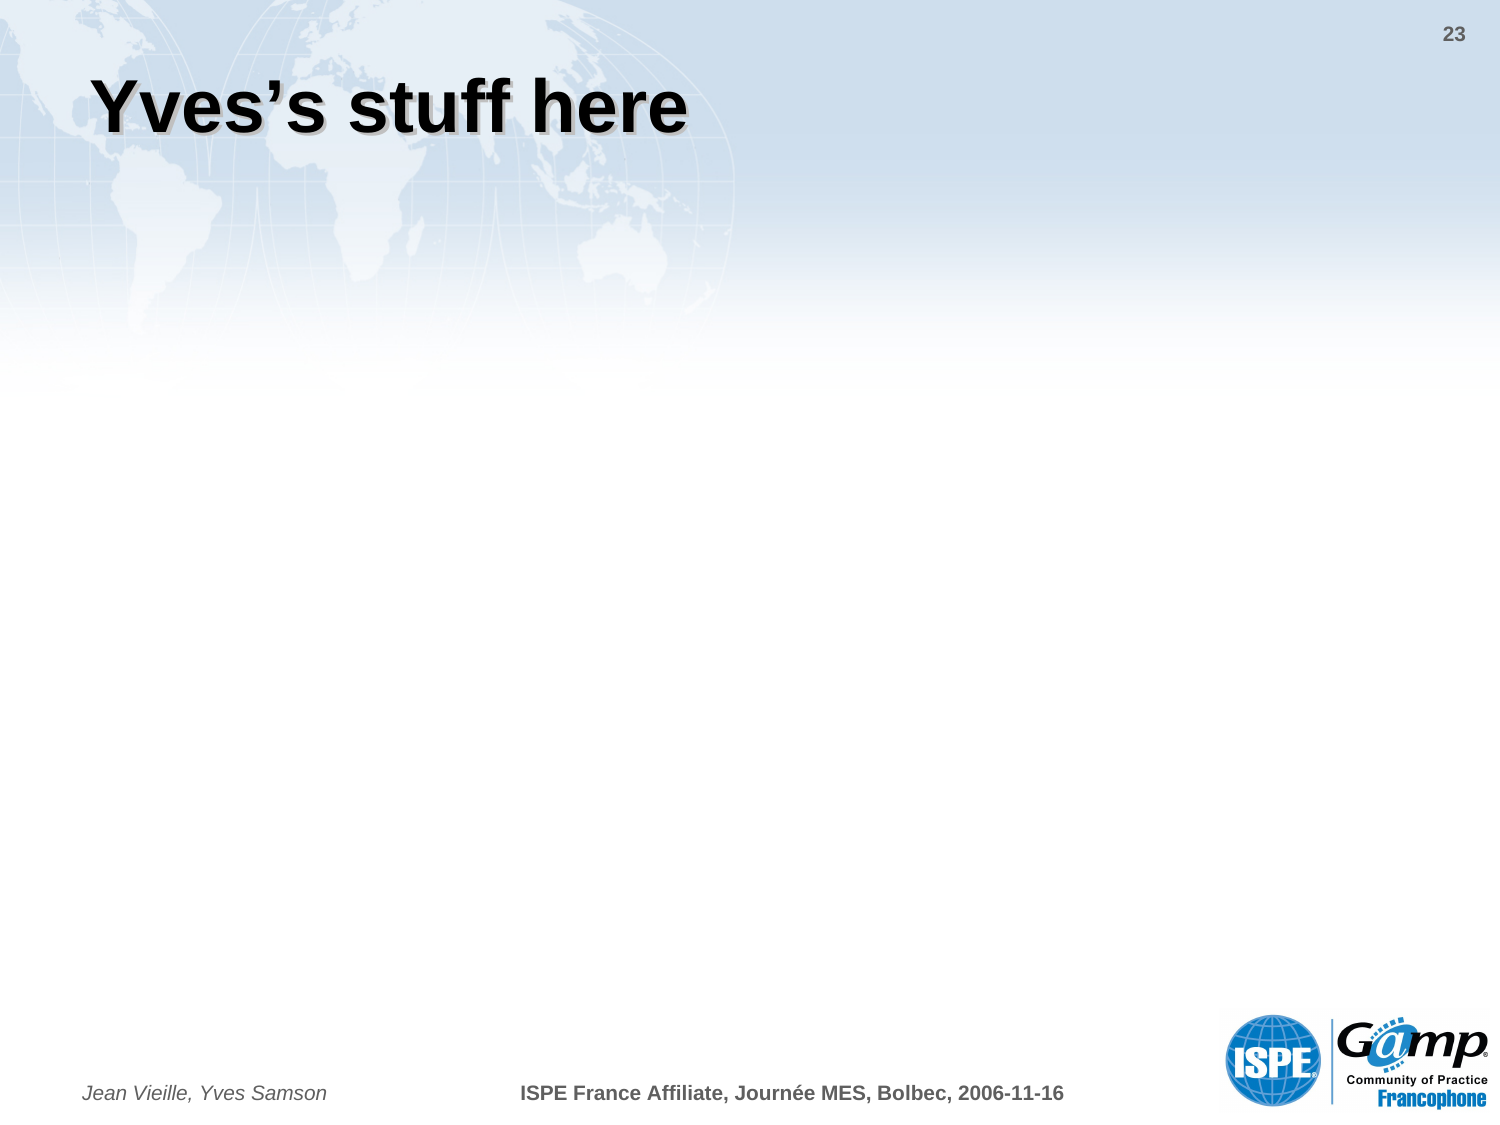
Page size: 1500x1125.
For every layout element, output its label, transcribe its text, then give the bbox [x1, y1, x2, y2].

picture [1219, 1008, 1490, 1113]
picture [0, 0, 1500, 962]
title Yves’s stuff here [75, 8, 1426, 197]
